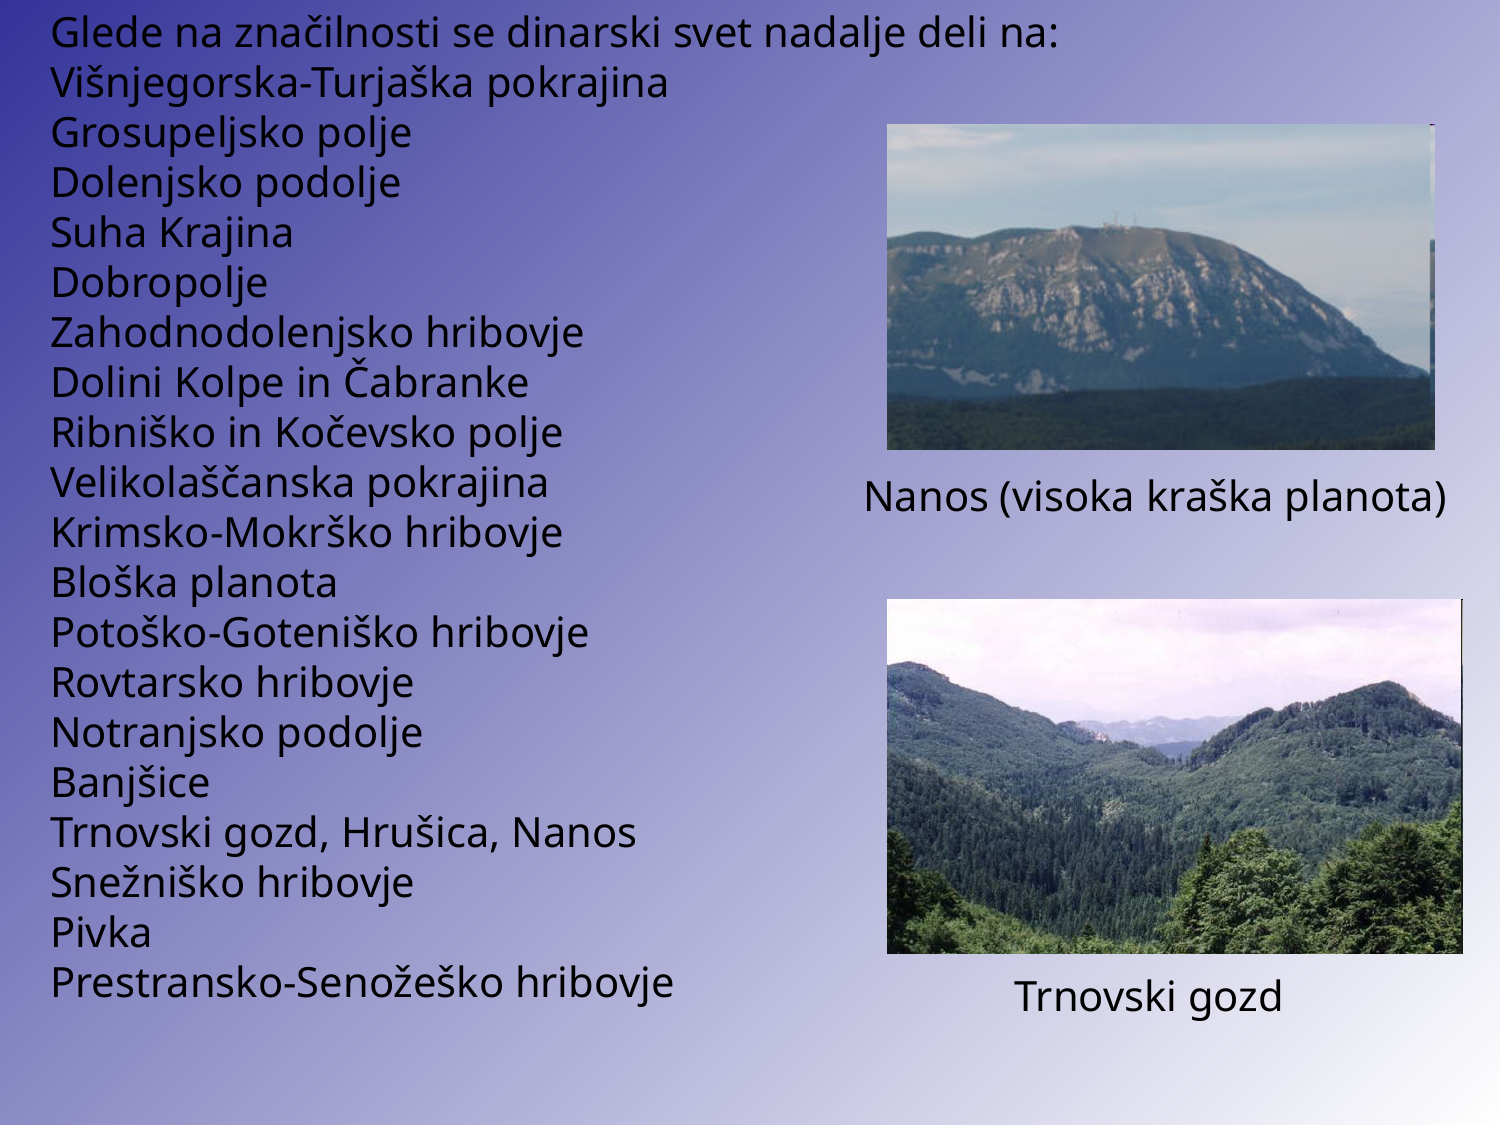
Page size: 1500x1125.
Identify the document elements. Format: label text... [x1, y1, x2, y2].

text_box Nanos (visoka kraška planota) [837, 462, 1475, 528]
text_box Glede na značilnosti se dinarski svet nadalje deli na: Višnjegorska-Turjaška pokrajina Grosupeljsko polje Dolenjsko podolje Suha Krajina Dobropolje Zahodnodolenjsko hribovje Dolini Kolpe in Čabranke Ribniško in Kočevsko polje Velikolaščanska pokrajina Krimsko-Mokrško hribovje Bloška planota Potoško-Goteniško hribovje Rovtarsko hribovje Notranjsko podolje Banjšice Trnovski gozd, Hrušica, Nanos Snežniško hribovje Pivka Prestransko-Senožeško hribovje [35, 0, 1076, 1064]
picture [887, 599, 1463, 954]
text_box Trnovski gozd [999, 962, 1397, 1028]
picture [887, 124, 1435, 450]
